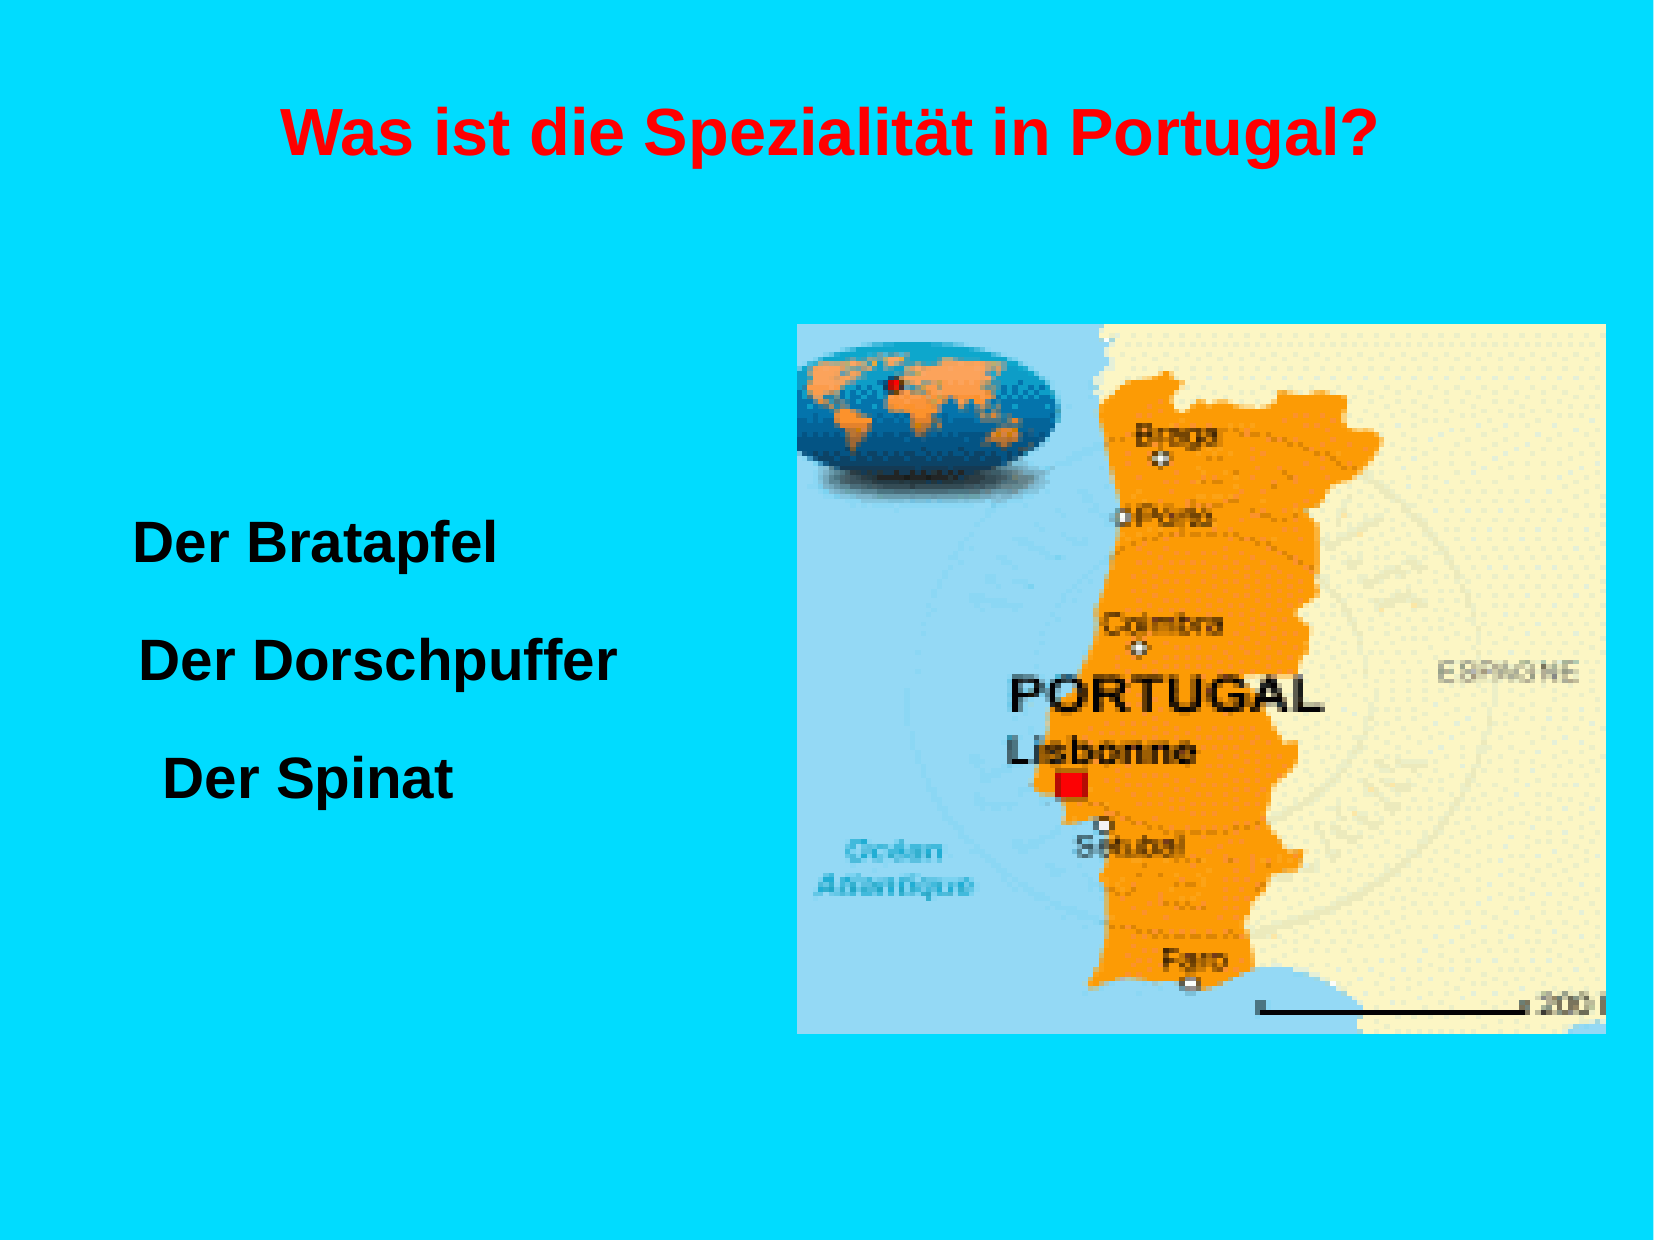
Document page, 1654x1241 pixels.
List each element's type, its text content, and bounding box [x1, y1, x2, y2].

text_box Der Spinat [147, 738, 482, 820]
text_box Der Bratapfel [118, 501, 562, 584]
text_box Der Dorschpuffer [123, 620, 644, 702]
picture [797, 324, 1606, 1034]
text_box Was ist die Spezialität in Portugal? [265, 87, 1397, 178]
